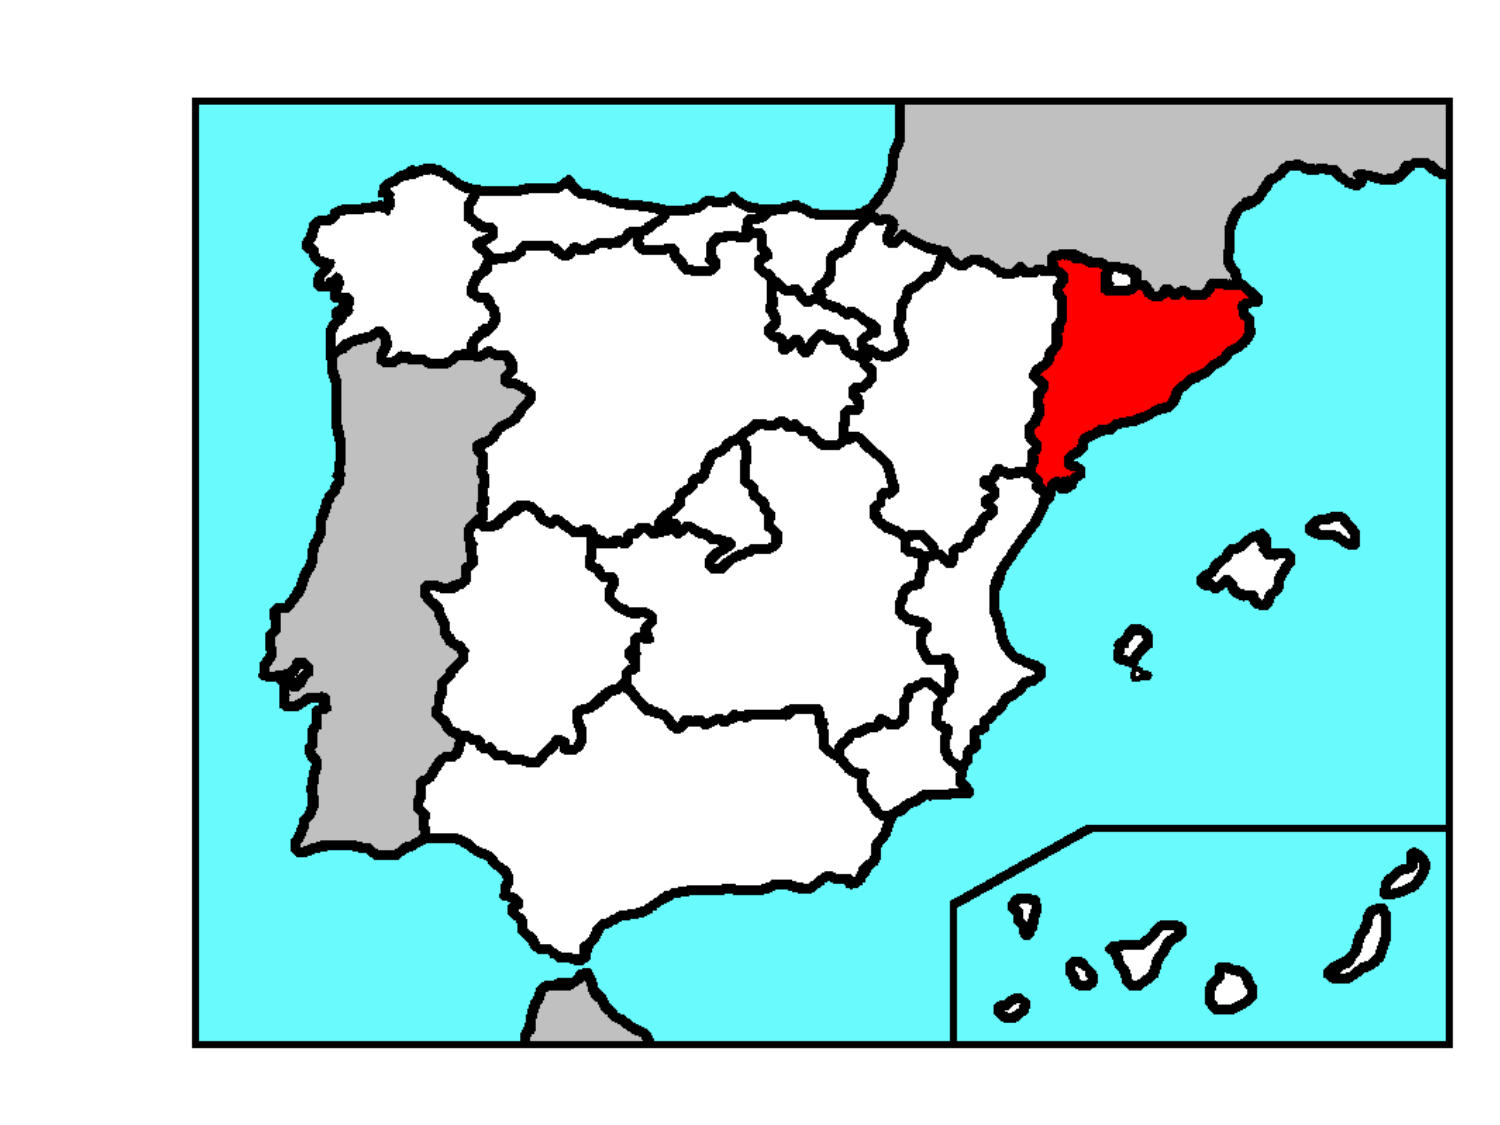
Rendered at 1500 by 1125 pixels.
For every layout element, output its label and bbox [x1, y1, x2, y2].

picture [64, 74, 1500, 1083]
